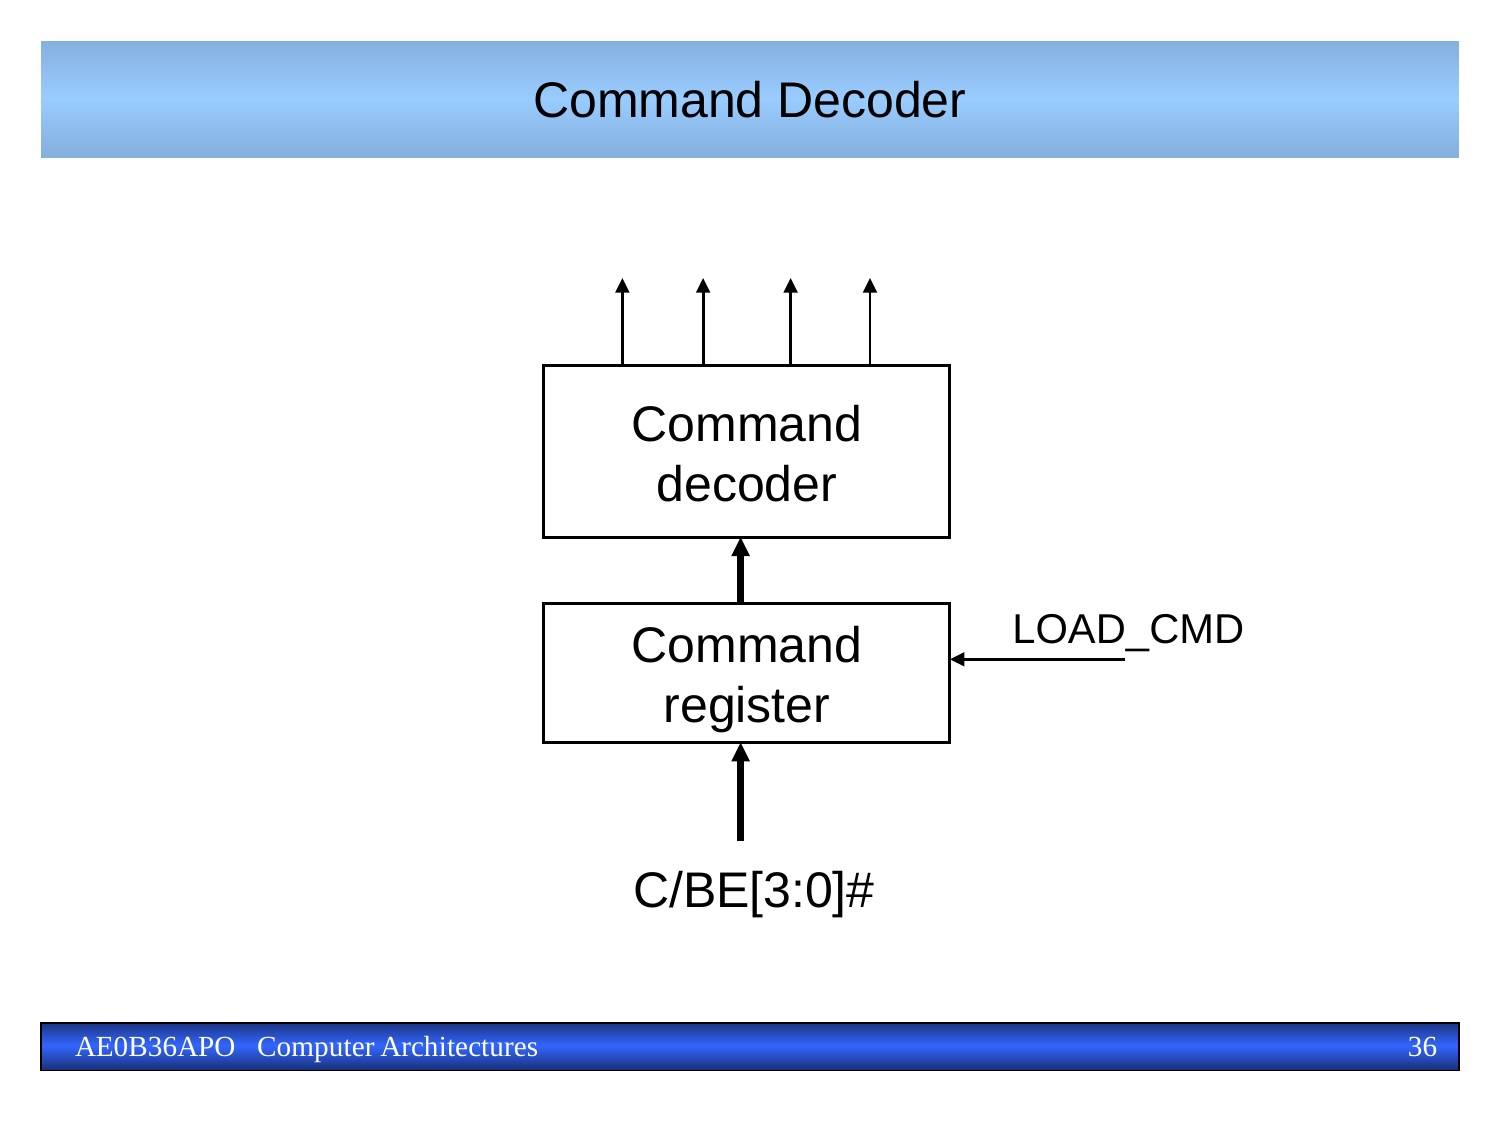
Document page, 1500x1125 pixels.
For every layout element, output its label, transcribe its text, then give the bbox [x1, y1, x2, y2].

text_box C/BE[3:0]# [618, 850, 890, 926]
text_box Command register [543, 603, 950, 743]
title Command Decoder [41, 41, 1459, 158]
text_box Command decoder [543, 365, 950, 538]
text_box LOAD_CMD [997, 594, 1260, 660]
